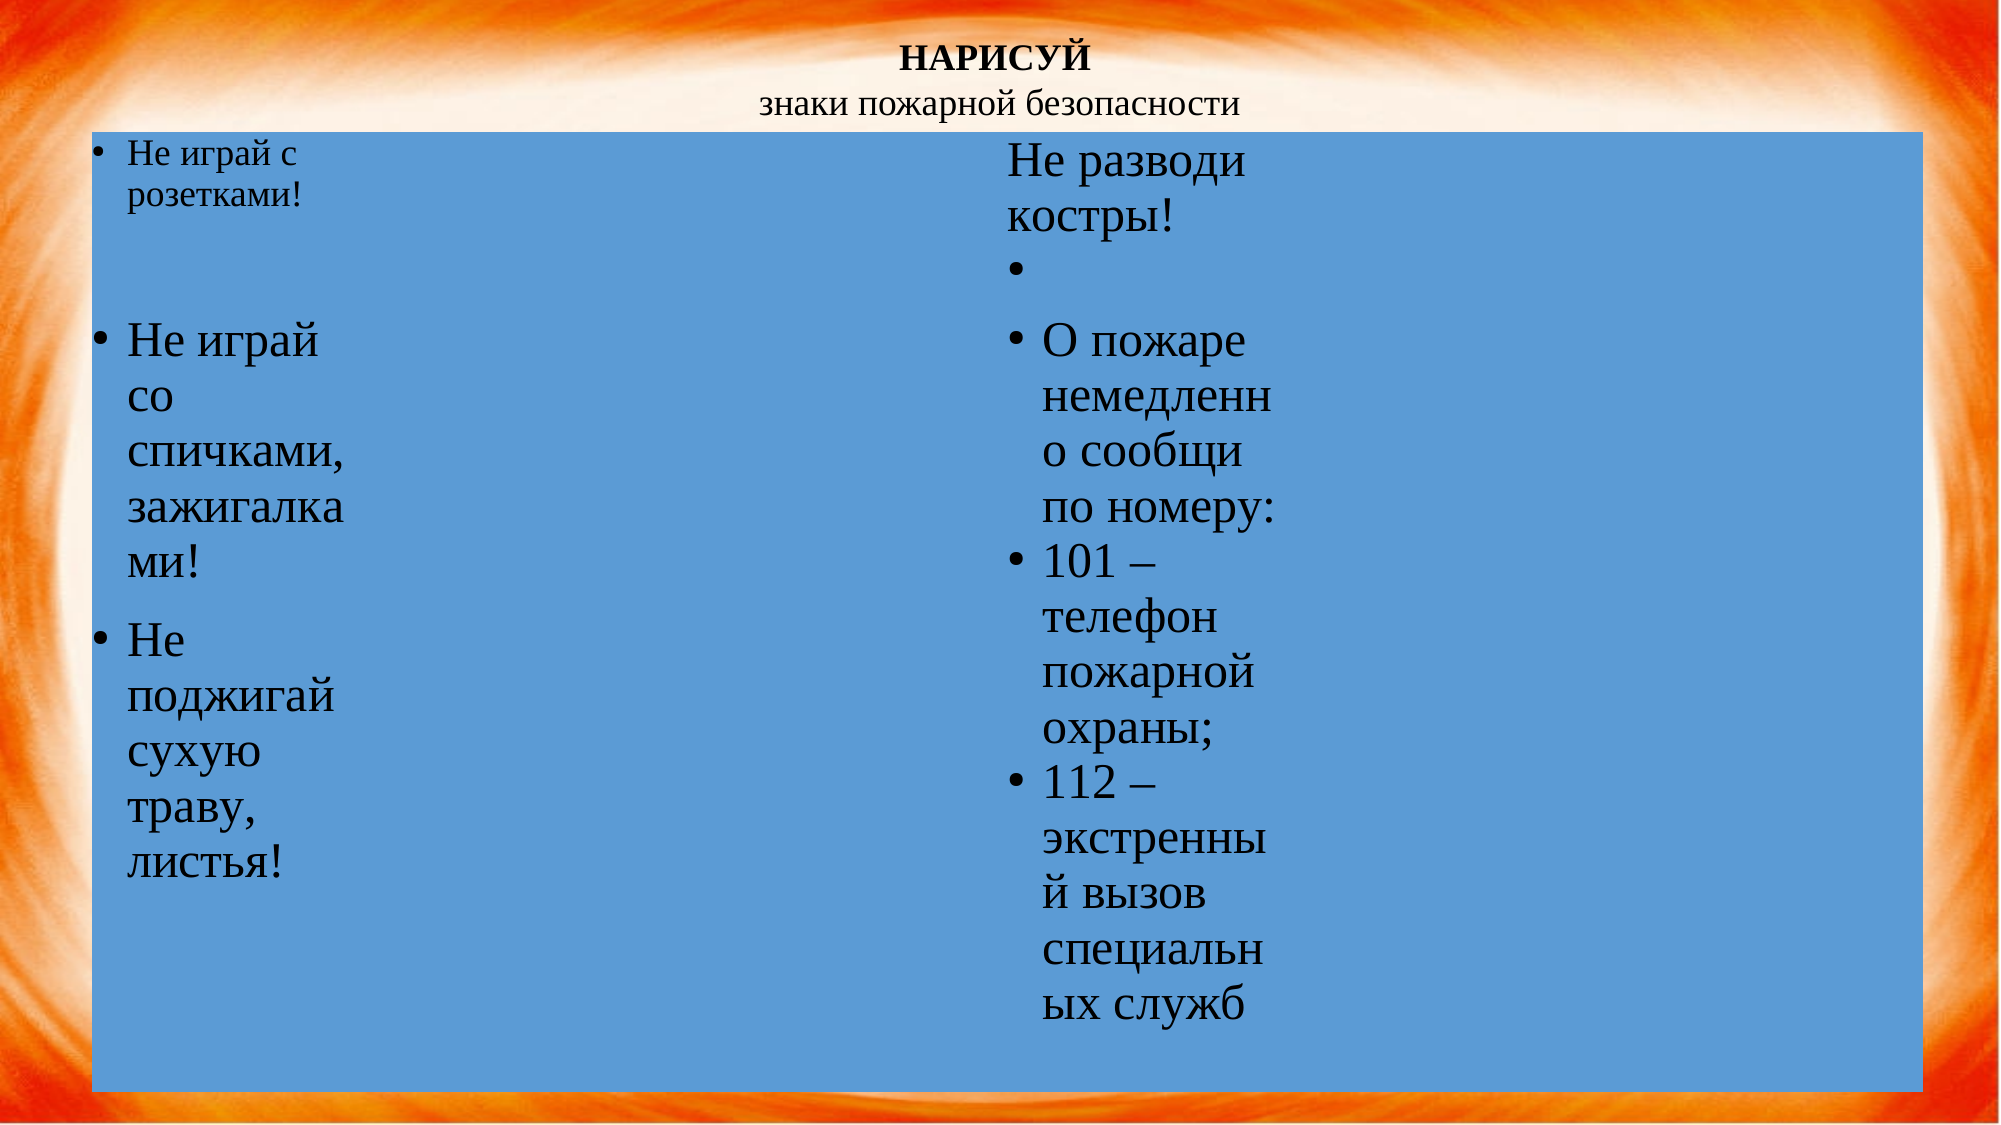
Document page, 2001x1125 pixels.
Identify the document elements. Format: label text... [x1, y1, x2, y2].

table_header [348, 132, 1007, 312]
table_cell [348, 312, 1007, 612]
picture [0, 0, 2000, 1125]
text_box НАРИСУЙ знаки пожарной безопасности [91, 25, 1909, 132]
table_header Не играй с розетками! [92, 132, 348, 312]
table_cell [1280, 312, 1923, 1092]
table_cell [348, 612, 1007, 1092]
table_header [1280, 132, 1923, 312]
table_header Не разводи костры! [1007, 132, 1280, 312]
table_cell Не поджигай сухую траву, листья! [92, 612, 348, 1092]
table_cell Не играй со спичками, зажигалками! [92, 312, 348, 612]
table_cell О пожаре немедленно сообщи по номеру: 101 – телефон пожарной охраны; 112 – экстренный вызов специальных служб [1007, 312, 1280, 1092]
